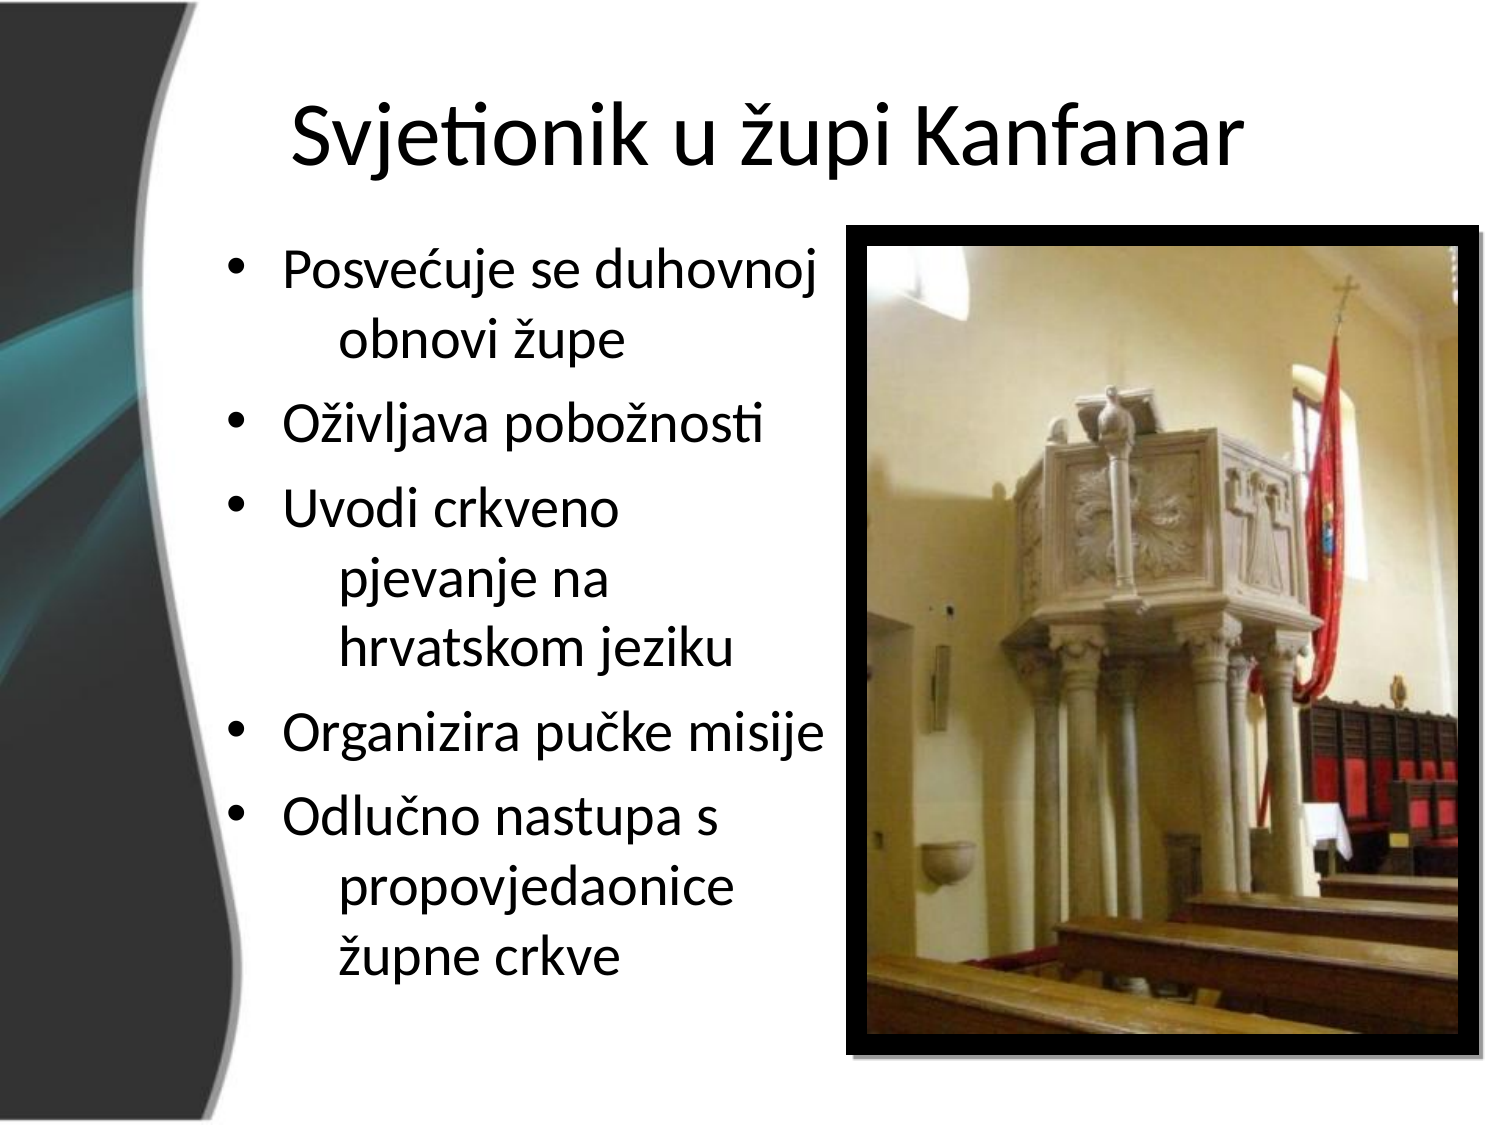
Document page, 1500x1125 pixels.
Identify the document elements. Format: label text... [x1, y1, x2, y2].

picture [867, 246, 1459, 1034]
list Posvećuje se duhovnoj obnovi župe Oživljava pobožnosti Uvodi crkveno pjevanje na hrvatskom jeziku Organizira pučke misije Odlučno nastupa s propovjedaonice župne crkve [210, 222, 844, 1032]
picture [0, 0, 258, 1125]
title Svjetionik u župi Kanfanar [93, 35, 1444, 223]
